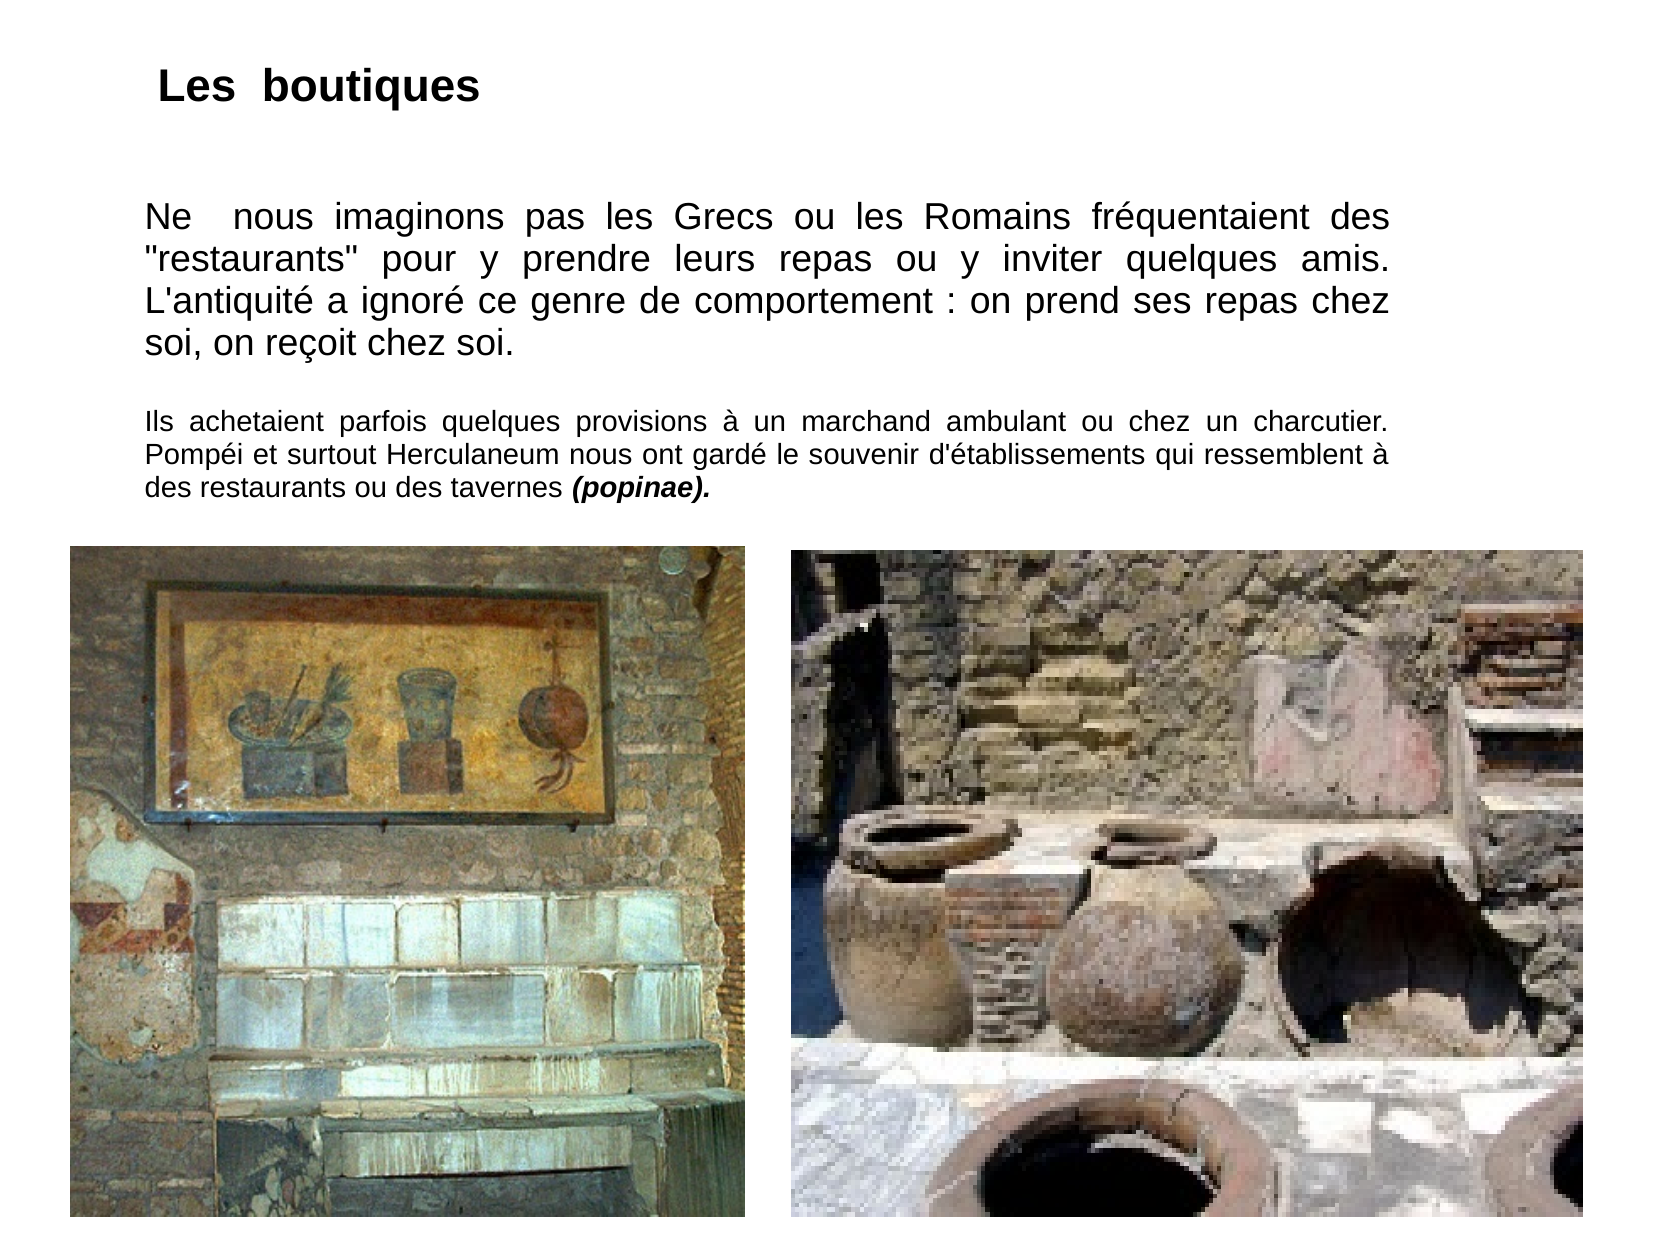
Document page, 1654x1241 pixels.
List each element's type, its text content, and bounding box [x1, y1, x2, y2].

text_box Les boutiques Ne nous imaginons pas les Grecs ou les Romains fréquentaient des "restaurants" pour y prendre leurs repas ou y inviter quelques amis. L'antiquité a ignoré ce genre de comportement : on prend ses repas chez soi, on reçoit chez soi. Ils achetaient parfois quelques provisions à un marchand ambulant ou chez un charcutier. Pompéi et surtout Herculaneum nous ont gardé le souvenir d'établissements qui ressemblent à des restaurants ou des tavernes (popinae). [129, 52, 1406, 556]
picture [791, 550, 1583, 1217]
picture [70, 546, 745, 1217]
